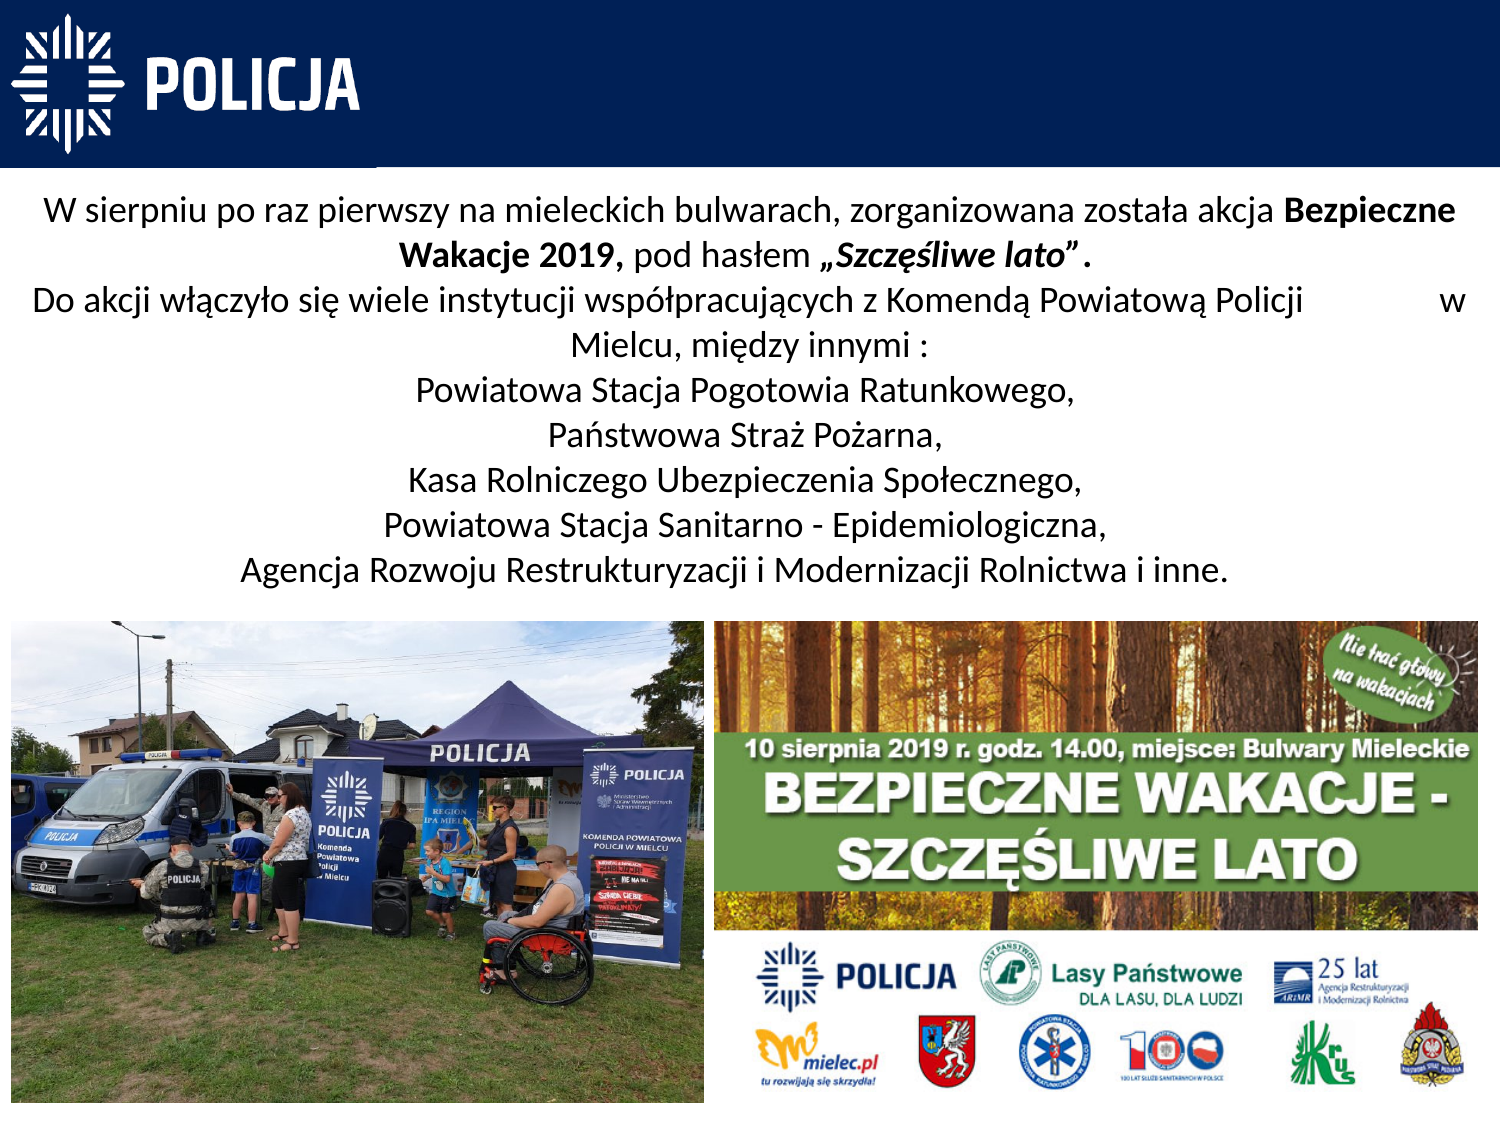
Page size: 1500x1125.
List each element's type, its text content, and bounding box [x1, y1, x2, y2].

text_box W sierpniu po raz pierwszy na mieleckich bulwarach, zorganizowana została akcja Bezpieczne Wakacje 2019, pod hasłem „Szczęśliwe lato”. Do akcji włączyło się wiele instytucji współpracujących z Komendą Powiatową Policji w Mielcu, między innymi : Powiatowa Stacja Pogotowia Ratunkowego, Państwowa Straż Pożarna, Kasa Rolniczego Ubezpieczenia Społecznego, Powiatowa Stacja Sanitarno - Epidemiologiczna, Agencja Rozwoju Restrukturyzacji i Modernizacji Rolnictwa i inne. [0, 177, 1500, 598]
picture [714, 621, 1478, 1102]
picture [0, 0, 360, 168]
text_box [360, 0, 1500, 168]
picture [11, 621, 704, 1103]
